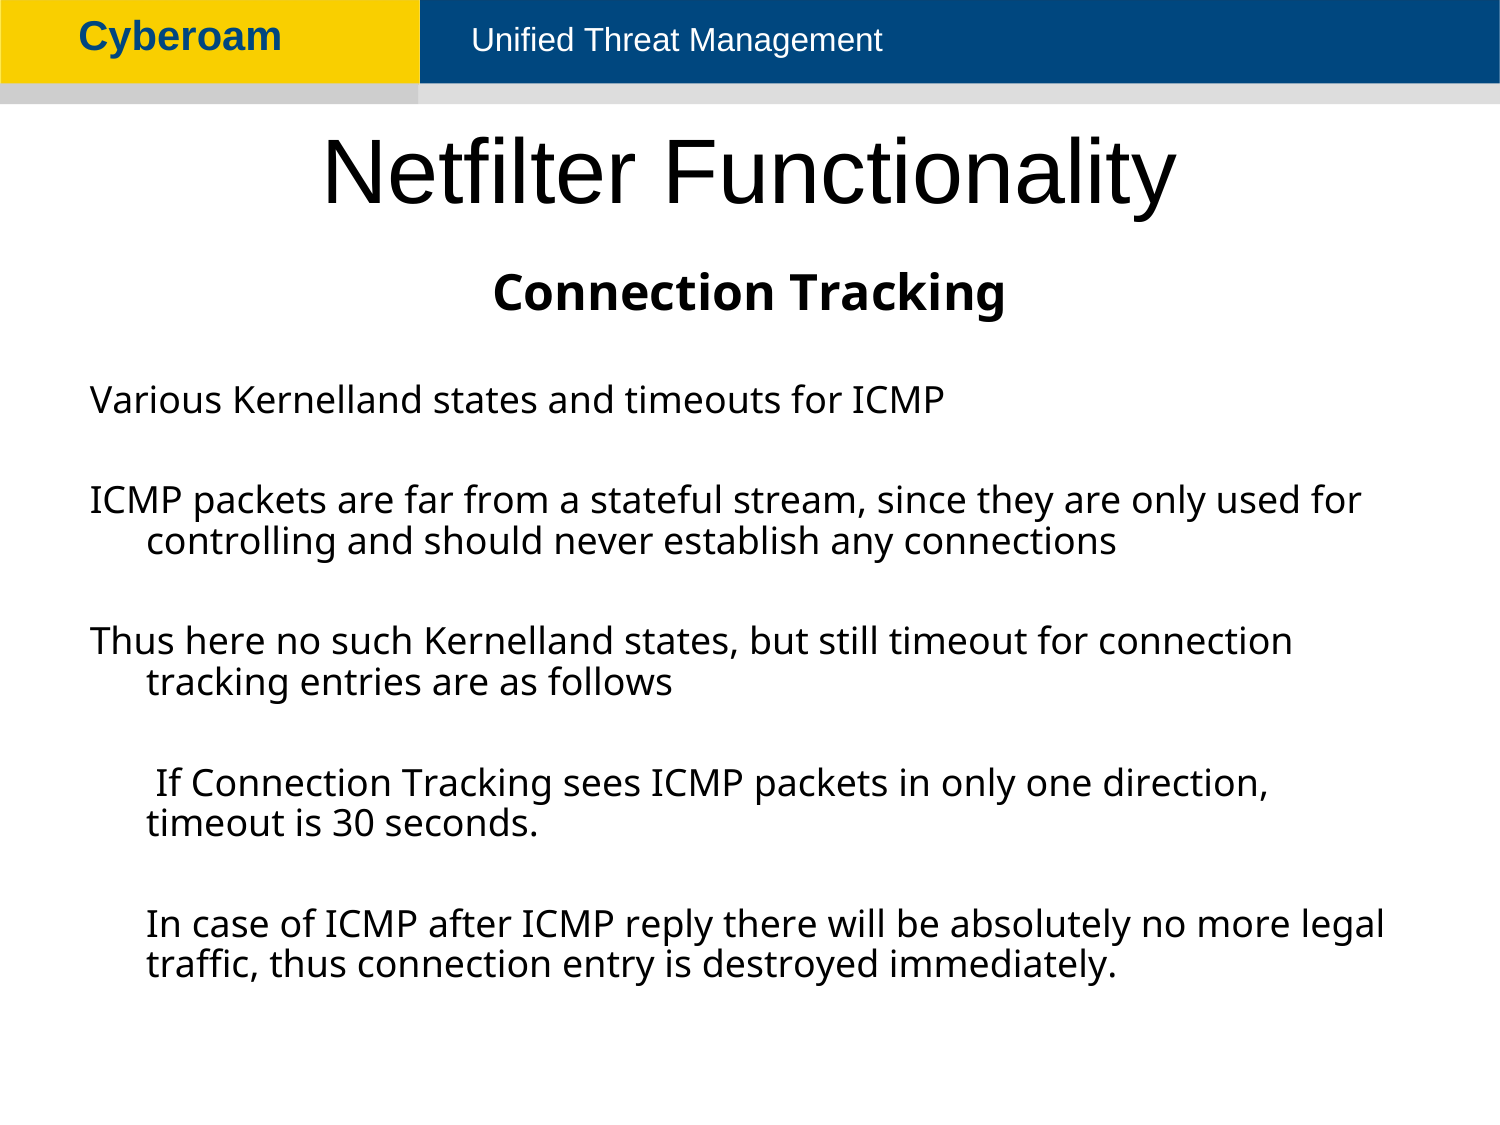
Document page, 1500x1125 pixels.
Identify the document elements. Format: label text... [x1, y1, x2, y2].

title Netfilter Functionality [75, 112, 1426, 233]
list Connection Tracking Various Kernelland states and timeouts for ICMP ICMP packets are far from a stateful stream, since they are only used for controlling and should never establish any connections Thus here no such Kernelland states, but still timeout for connection tracking entries are as follows If Connection Tracking sees ICMP packets in only one direction, timeout is 30 seconds. In case of ICMP after ICMP reply there will be absolutely no more legal traffic, thus connection entry is destroyed immediately. [75, 259, 1426, 1051]
picture [0, 0, 1500, 83]
